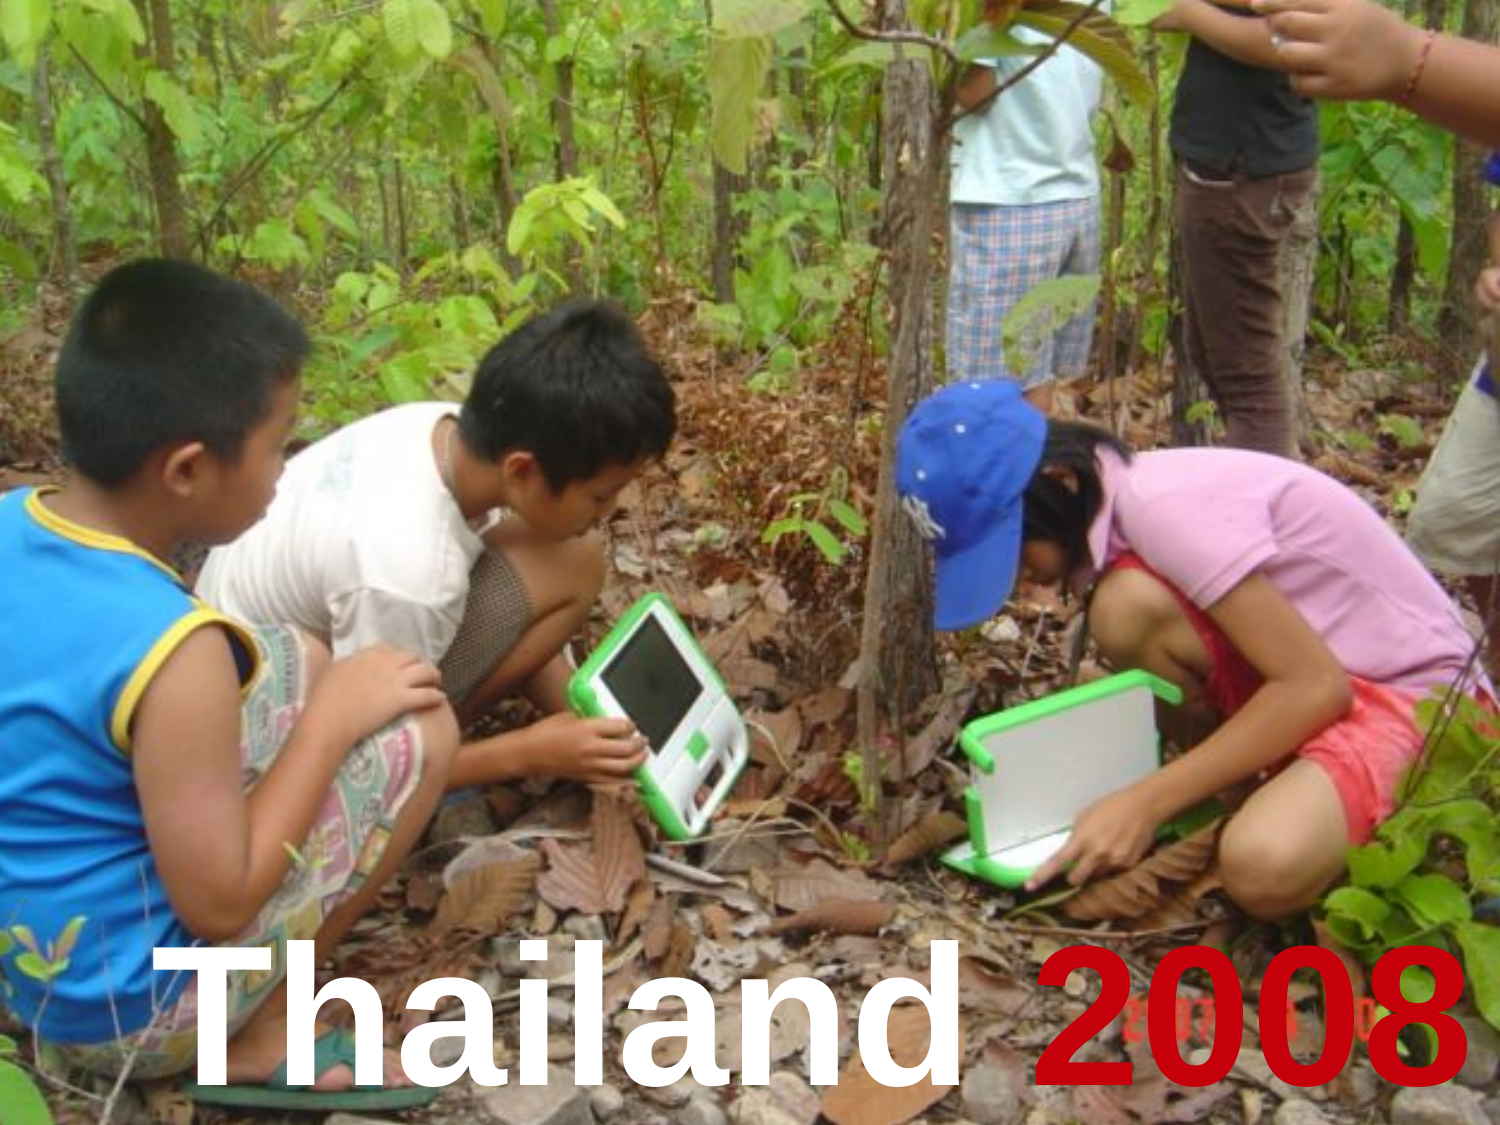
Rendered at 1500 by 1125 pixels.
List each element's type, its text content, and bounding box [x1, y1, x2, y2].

text_box Thailand 2008 [136, 868, 1364, 1116]
picture [0, 0, 1500, 1125]
